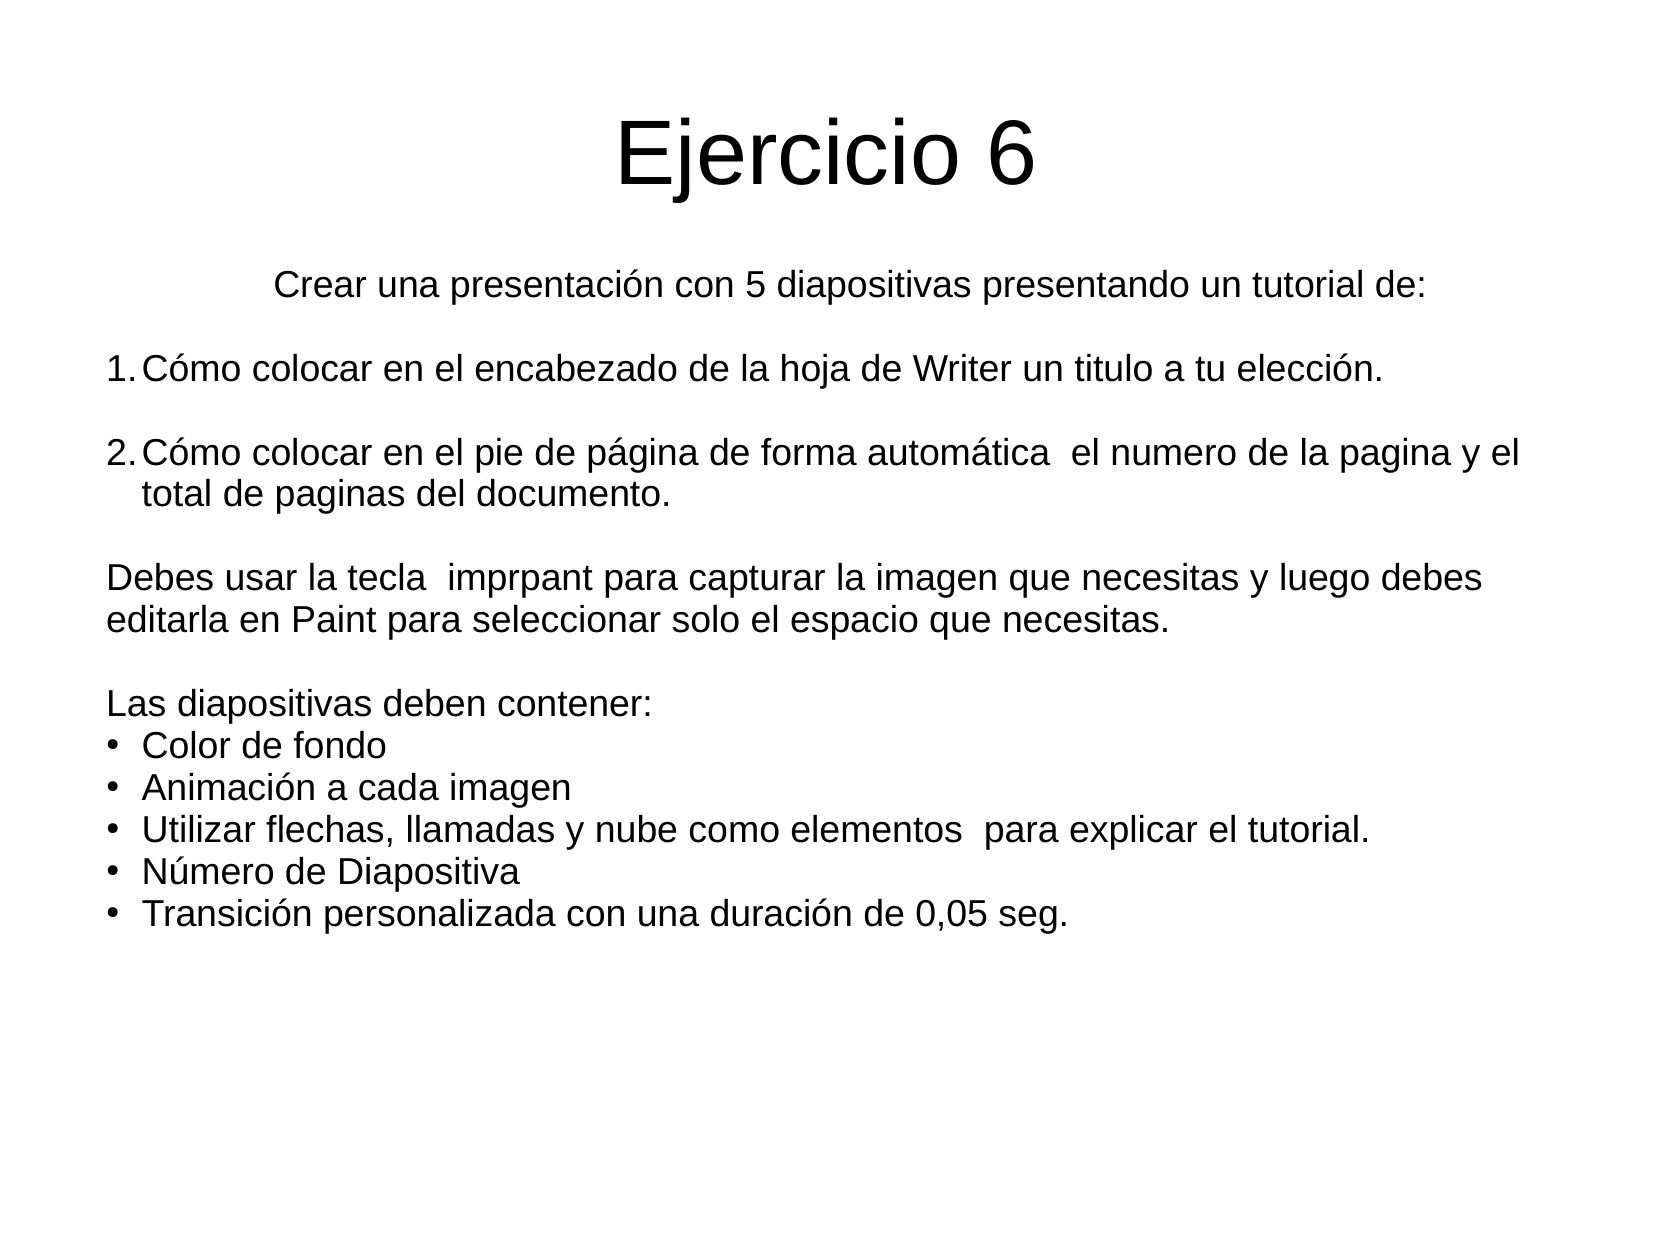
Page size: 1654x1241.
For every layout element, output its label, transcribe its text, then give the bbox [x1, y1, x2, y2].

subtitle Crear una presentación con 5 diapositivas presentando un tutorial de: Cómo colocar en el encabezado de la hoja de Writer un titulo a tu elección. Cómo colocar en el pie de página de forma automática el numero de la pagina y el total de paginas del documento. Debes usar la tecla imprpant para capturar la imagen que necesitas y luego debes editarla en Paint para seleccionar solo el espacio que necesitas. Las diapositivas deben contener: Color de fondo Animación a cada imagen Utilizar flechas, llamadas y nube como elementos para explicar el tutorial. Número de Diapositiva Transición personalizada con una duración de 0,05 seg. [106, 262, 1595, 1038]
title Ejercicio 6 [82, 49, 1571, 257]
